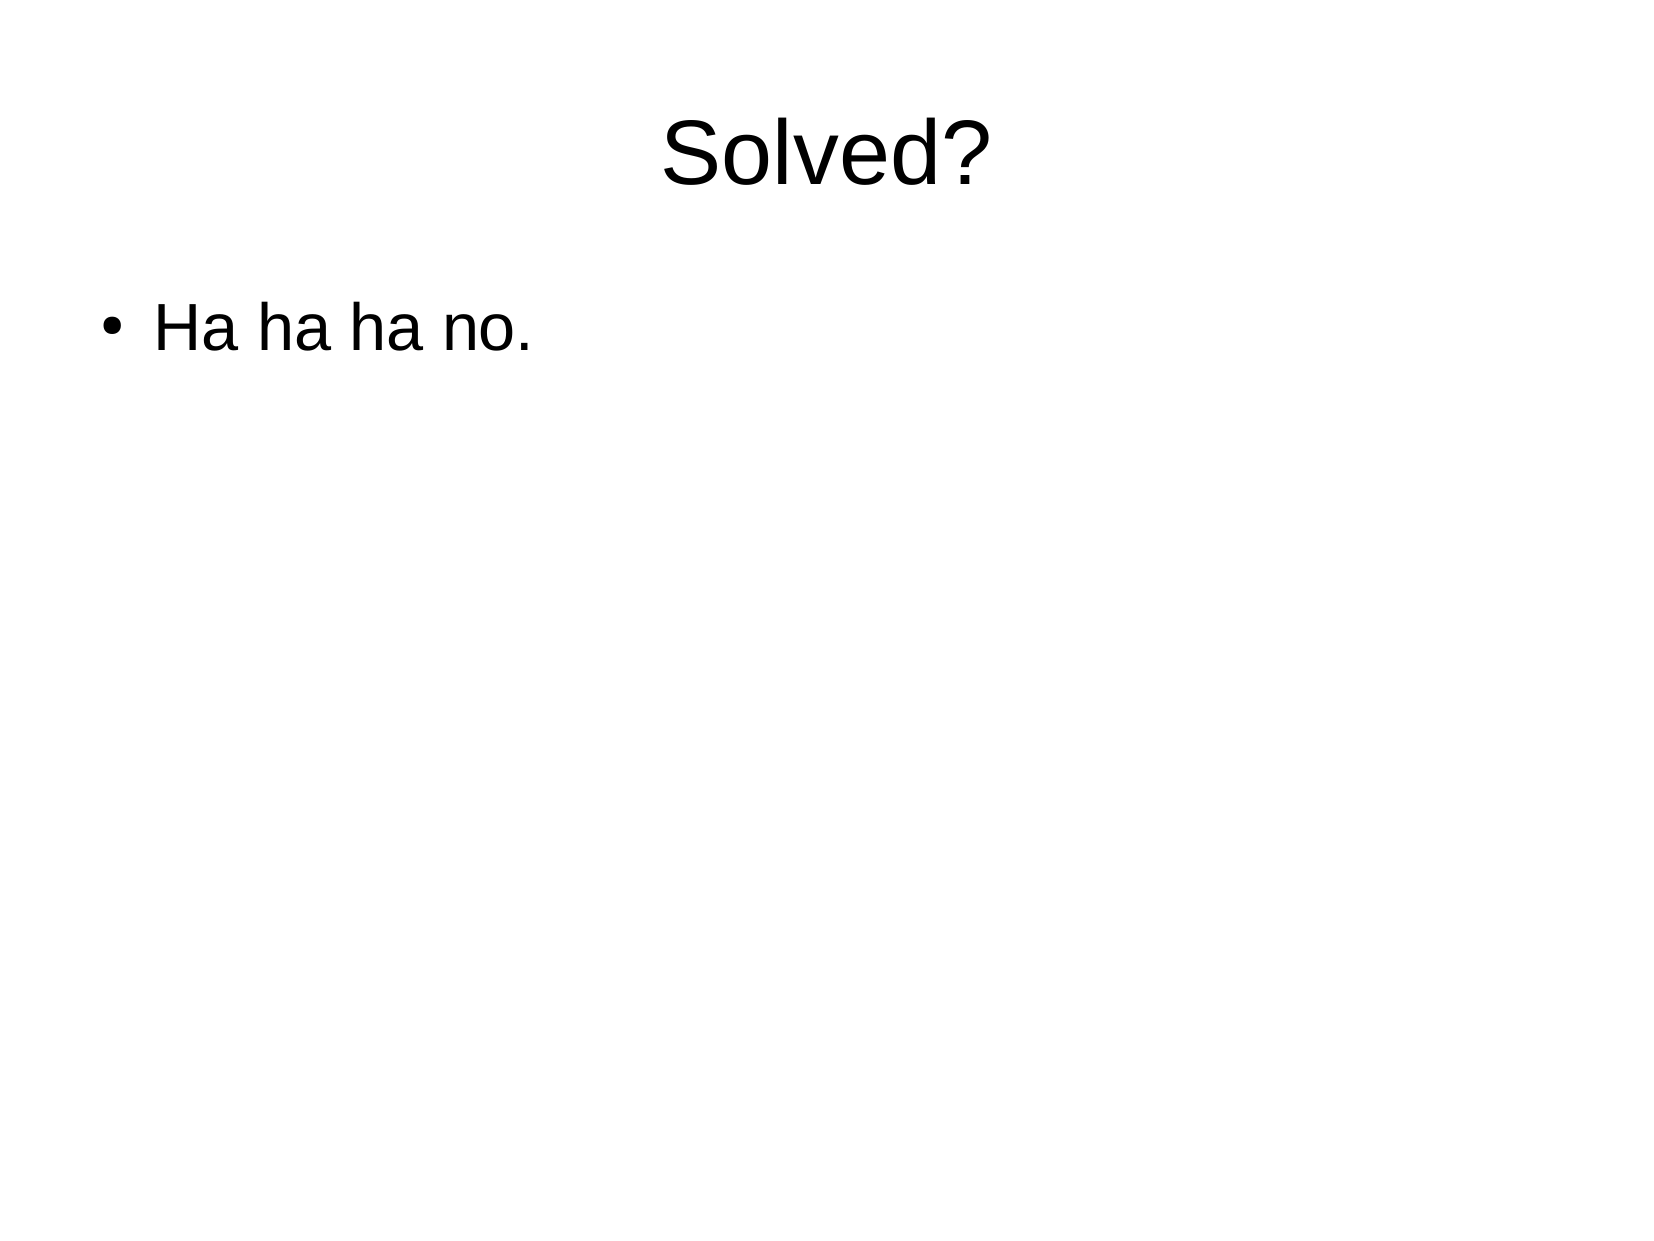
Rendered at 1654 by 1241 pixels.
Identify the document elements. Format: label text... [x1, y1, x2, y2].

title Solved? [82, 49, 1571, 257]
list Ha ha ha no. [82, 290, 1538, 1010]
